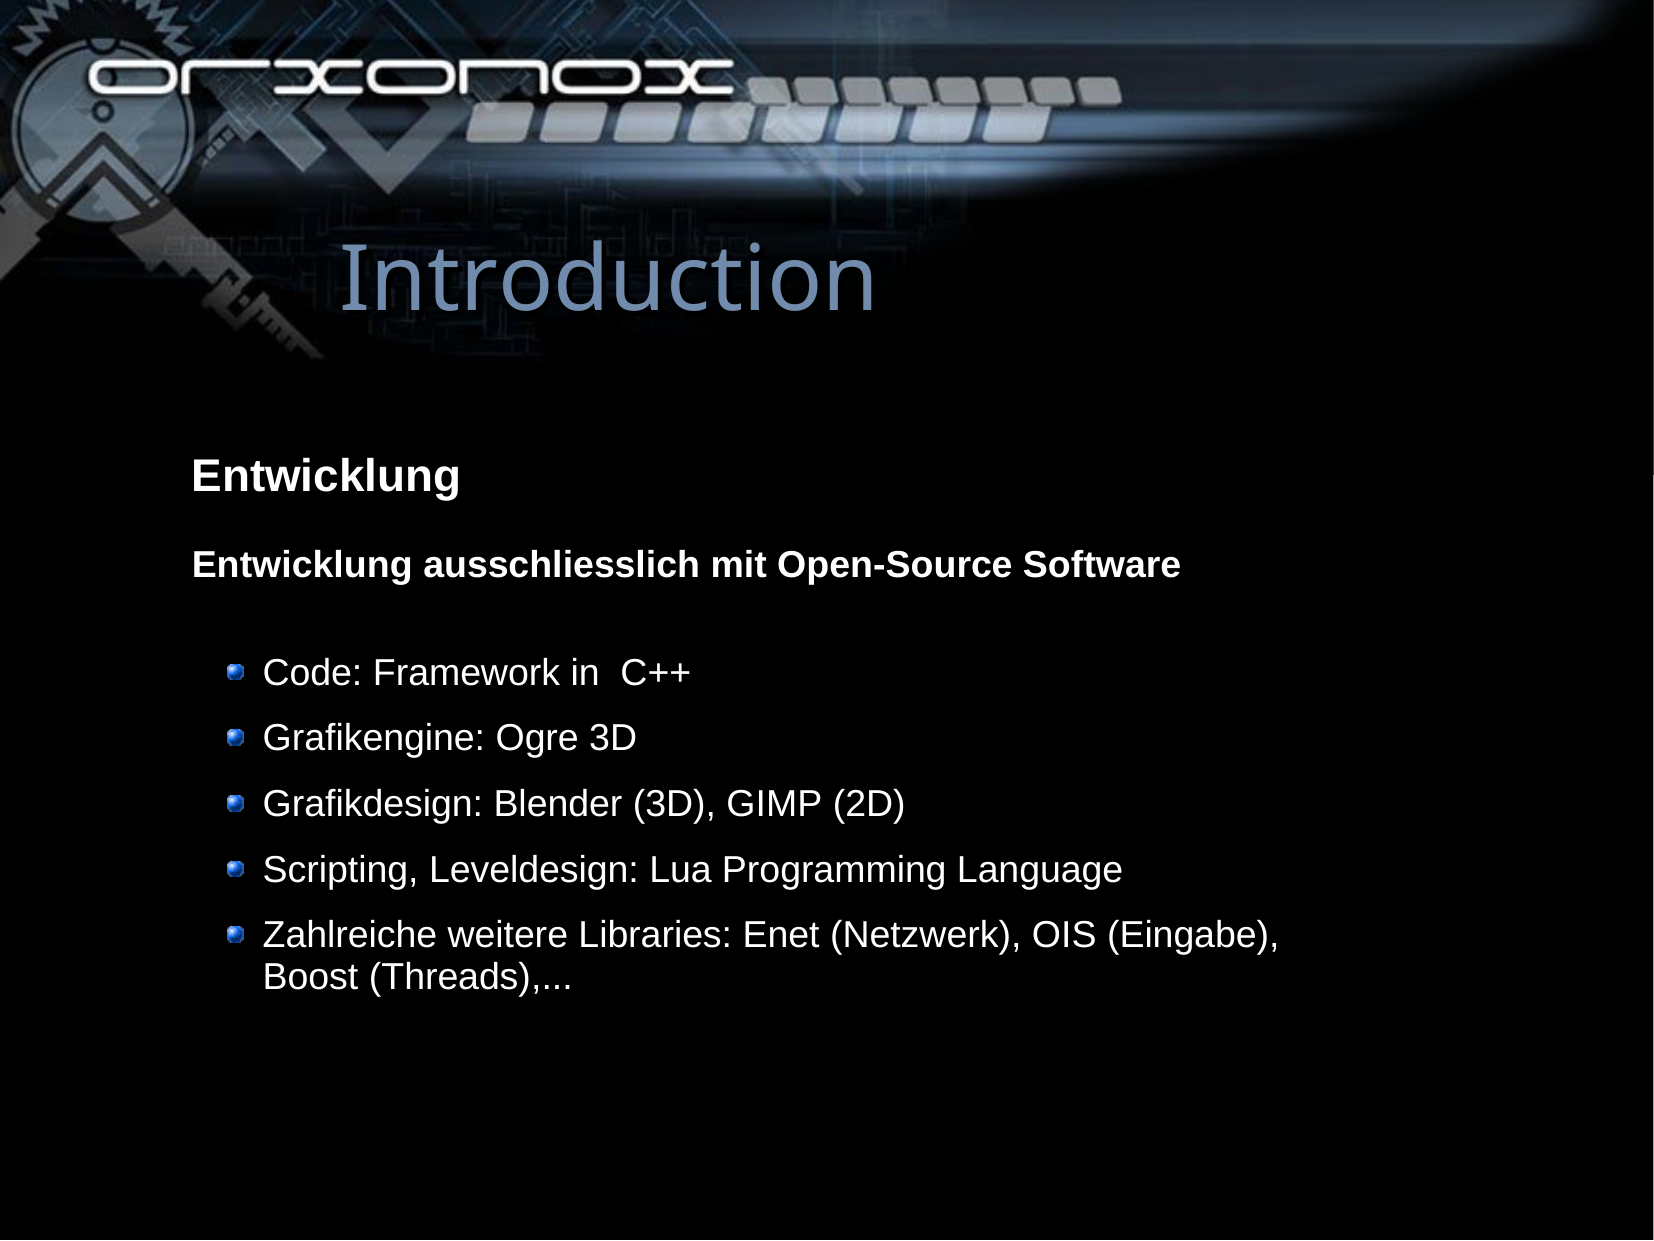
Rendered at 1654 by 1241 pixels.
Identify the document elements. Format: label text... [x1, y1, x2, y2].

picture [0, 0, 1654, 475]
text_box Entwicklung Entwicklung ausschliesslich mit Open-Source Software Code: Framework in C++ Grafikengine: Ogre 3D Grafikdesign: Blender (3D), GIMP (2D) Scripting, Leveldesign: Lua Programming Language Zahlreiche weitere Libraries: Enet (Netzwerk), OIS (Eingabe), Boost (Threads),... [177, 442, 1329, 1006]
text_box Introduction [324, 205, 1536, 257]
